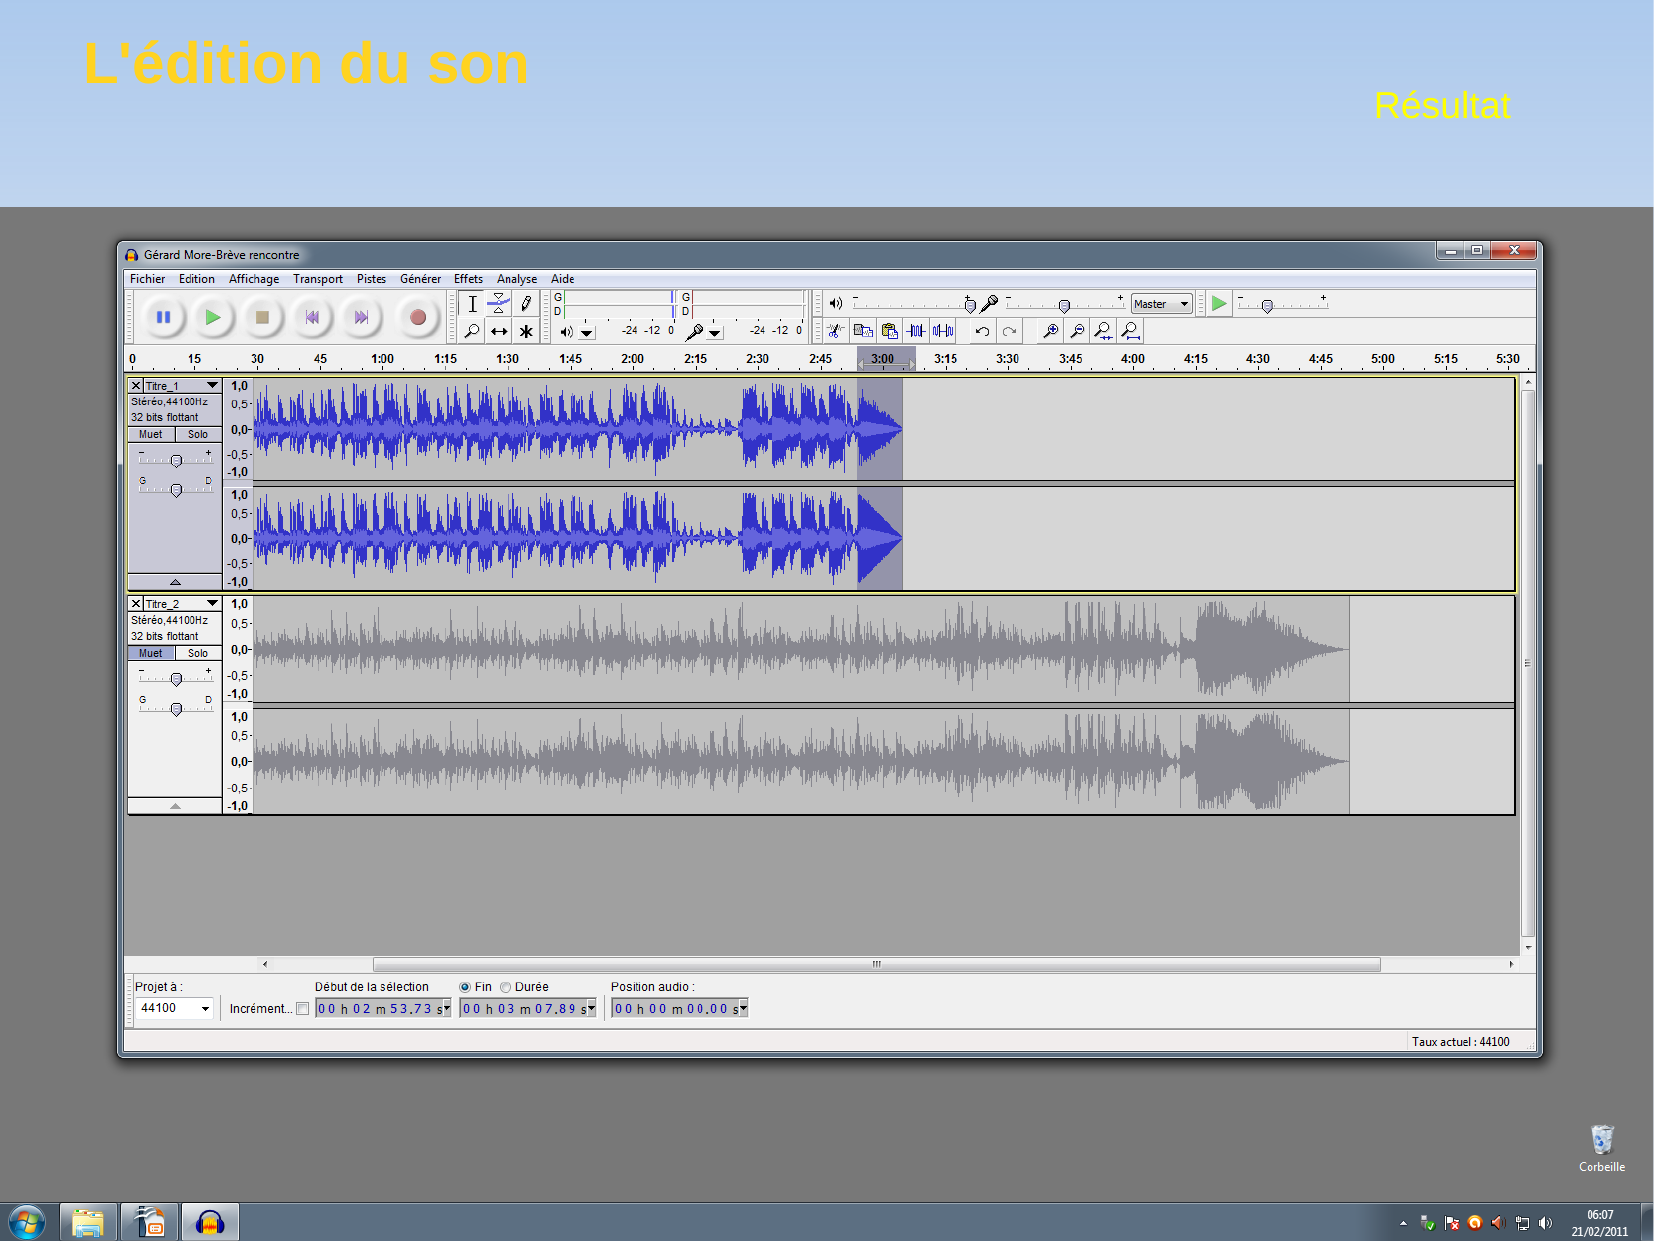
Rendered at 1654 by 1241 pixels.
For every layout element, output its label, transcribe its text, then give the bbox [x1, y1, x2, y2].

text_box L'édition du son [5, 17, 609, 107]
picture [0, 207, 1654, 1241]
text_box Résultat [1210, 29, 1654, 129]
picture [0, 0, 1654, 206]
